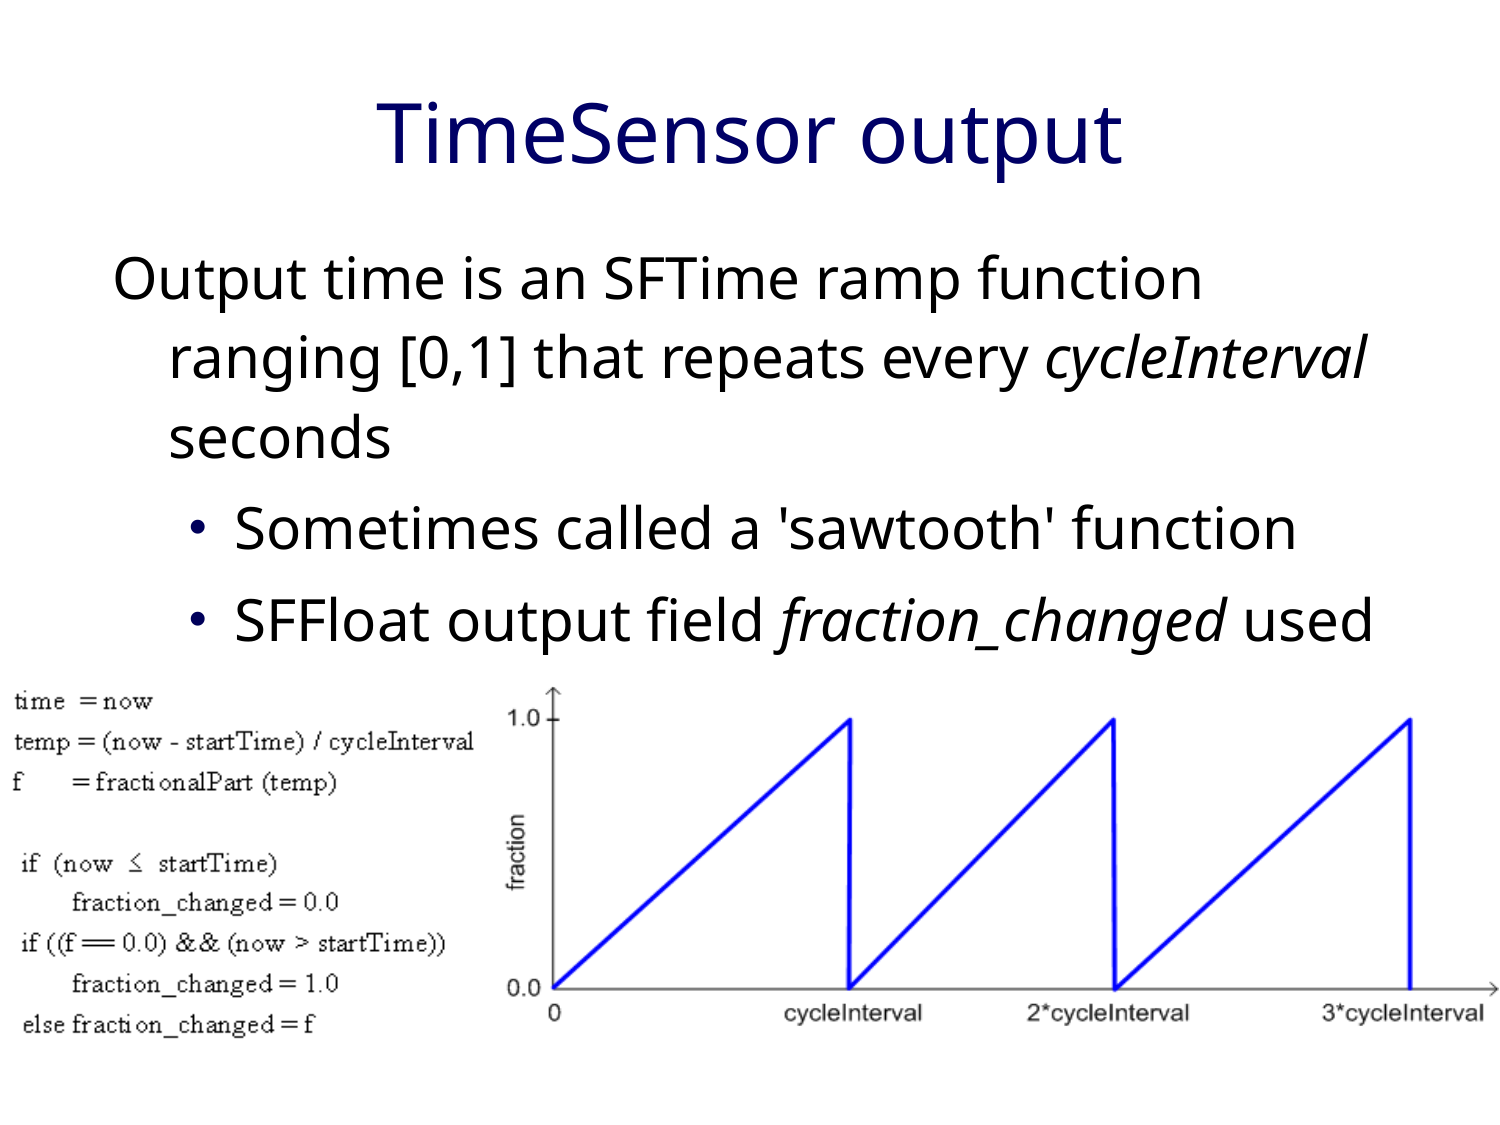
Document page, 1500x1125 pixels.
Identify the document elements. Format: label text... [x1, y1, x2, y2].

list Output time is an SFTime ramp function ranging [0,1] that repeats every cycleInterval seconds Sometimes called a 'sawtooth' function SFFloat output field fraction_changed used as input to other interpolators, sequencers [112, 237, 1388, 675]
picture [0, 675, 1500, 1062]
title TimeSensor output [112, 44, 1388, 218]
